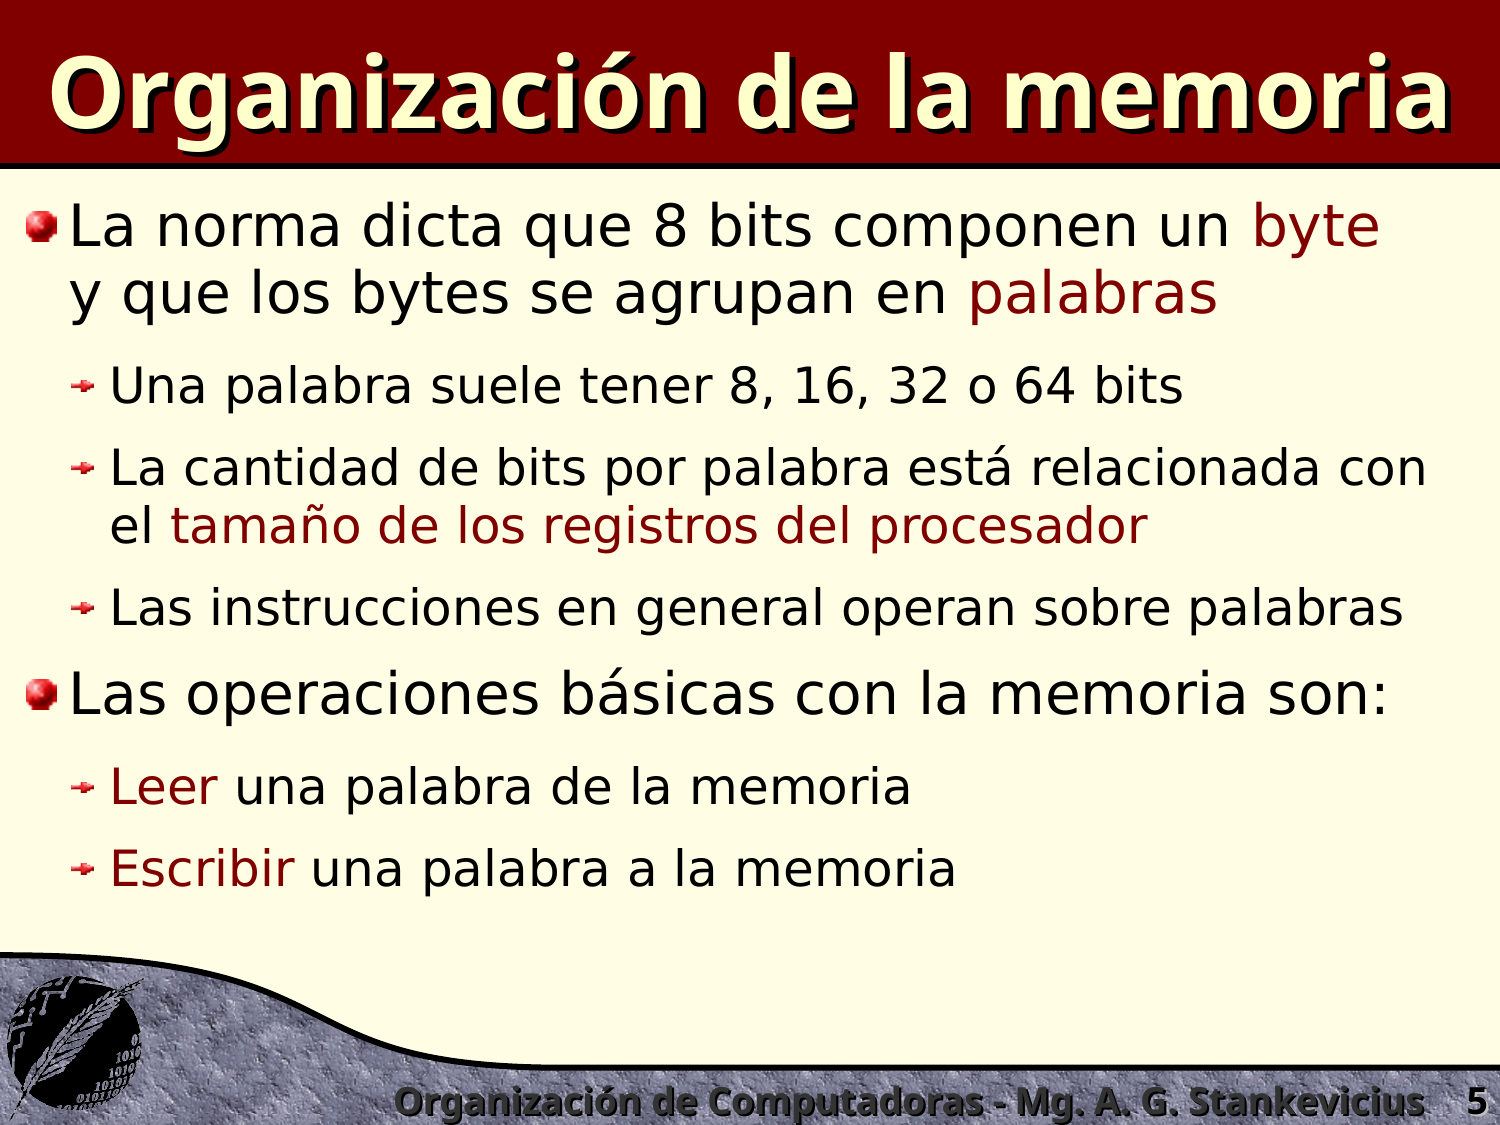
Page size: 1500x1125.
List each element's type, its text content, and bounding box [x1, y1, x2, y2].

picture [1058, 1100, 1065, 1110]
picture [0, 959, 1500, 1125]
title Organización de la memoria [15, 5, 1485, 160]
picture [448, 1100, 455, 1110]
list La norma dicta que 8 bits componen un byte y que los bytes se agrupan en palabras Una palabra suele tener 8, 16, 32 o 64 bits La cantidad de bits por palabra está relacionada con el tamaño de los registros del procesador Las instrucciones en general operan sobre palabras Las operaciones básicas con la memoria son: Leer una palabra de la memoria Escribir una palabra a la memoria [11, 192, 1486, 993]
picture [802, 1100, 806, 1110]
